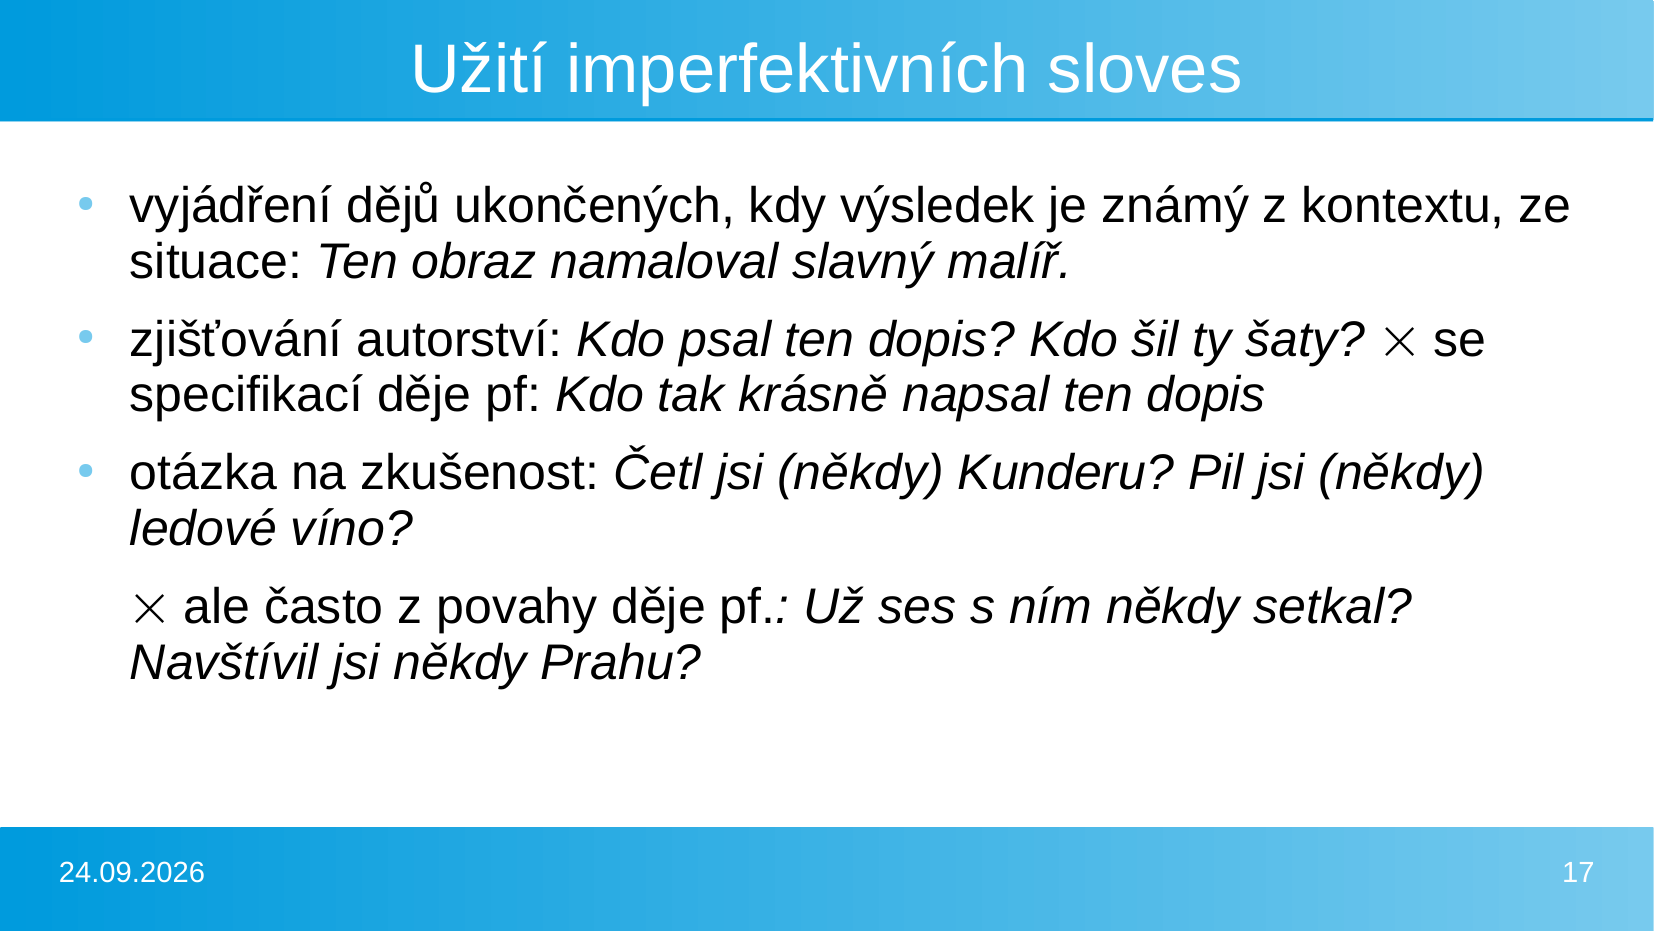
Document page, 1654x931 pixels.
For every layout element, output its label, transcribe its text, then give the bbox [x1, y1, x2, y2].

title Užití imperfektivních sloves [59, 29, 1595, 108]
list vyjádření dějů ukončených, kdy výsledek je známý z kontextu, ze situace: Ten obraz namaloval slavný malíř. zjišťování autorství: Kdo psal ten dopis? Kdo šil ty šaty?  se specifikací děje pf: Kdo tak krásně napsal ten dopis otázka na zkušenost: Četl jsi (někdy) Kunderu? Pil jsi (někdy) ledové víno?  ale často z povahy děje pf.: Už ses s ním někdy setkal? Navštívil jsi někdy Prahu? [59, 177, 1595, 768]
